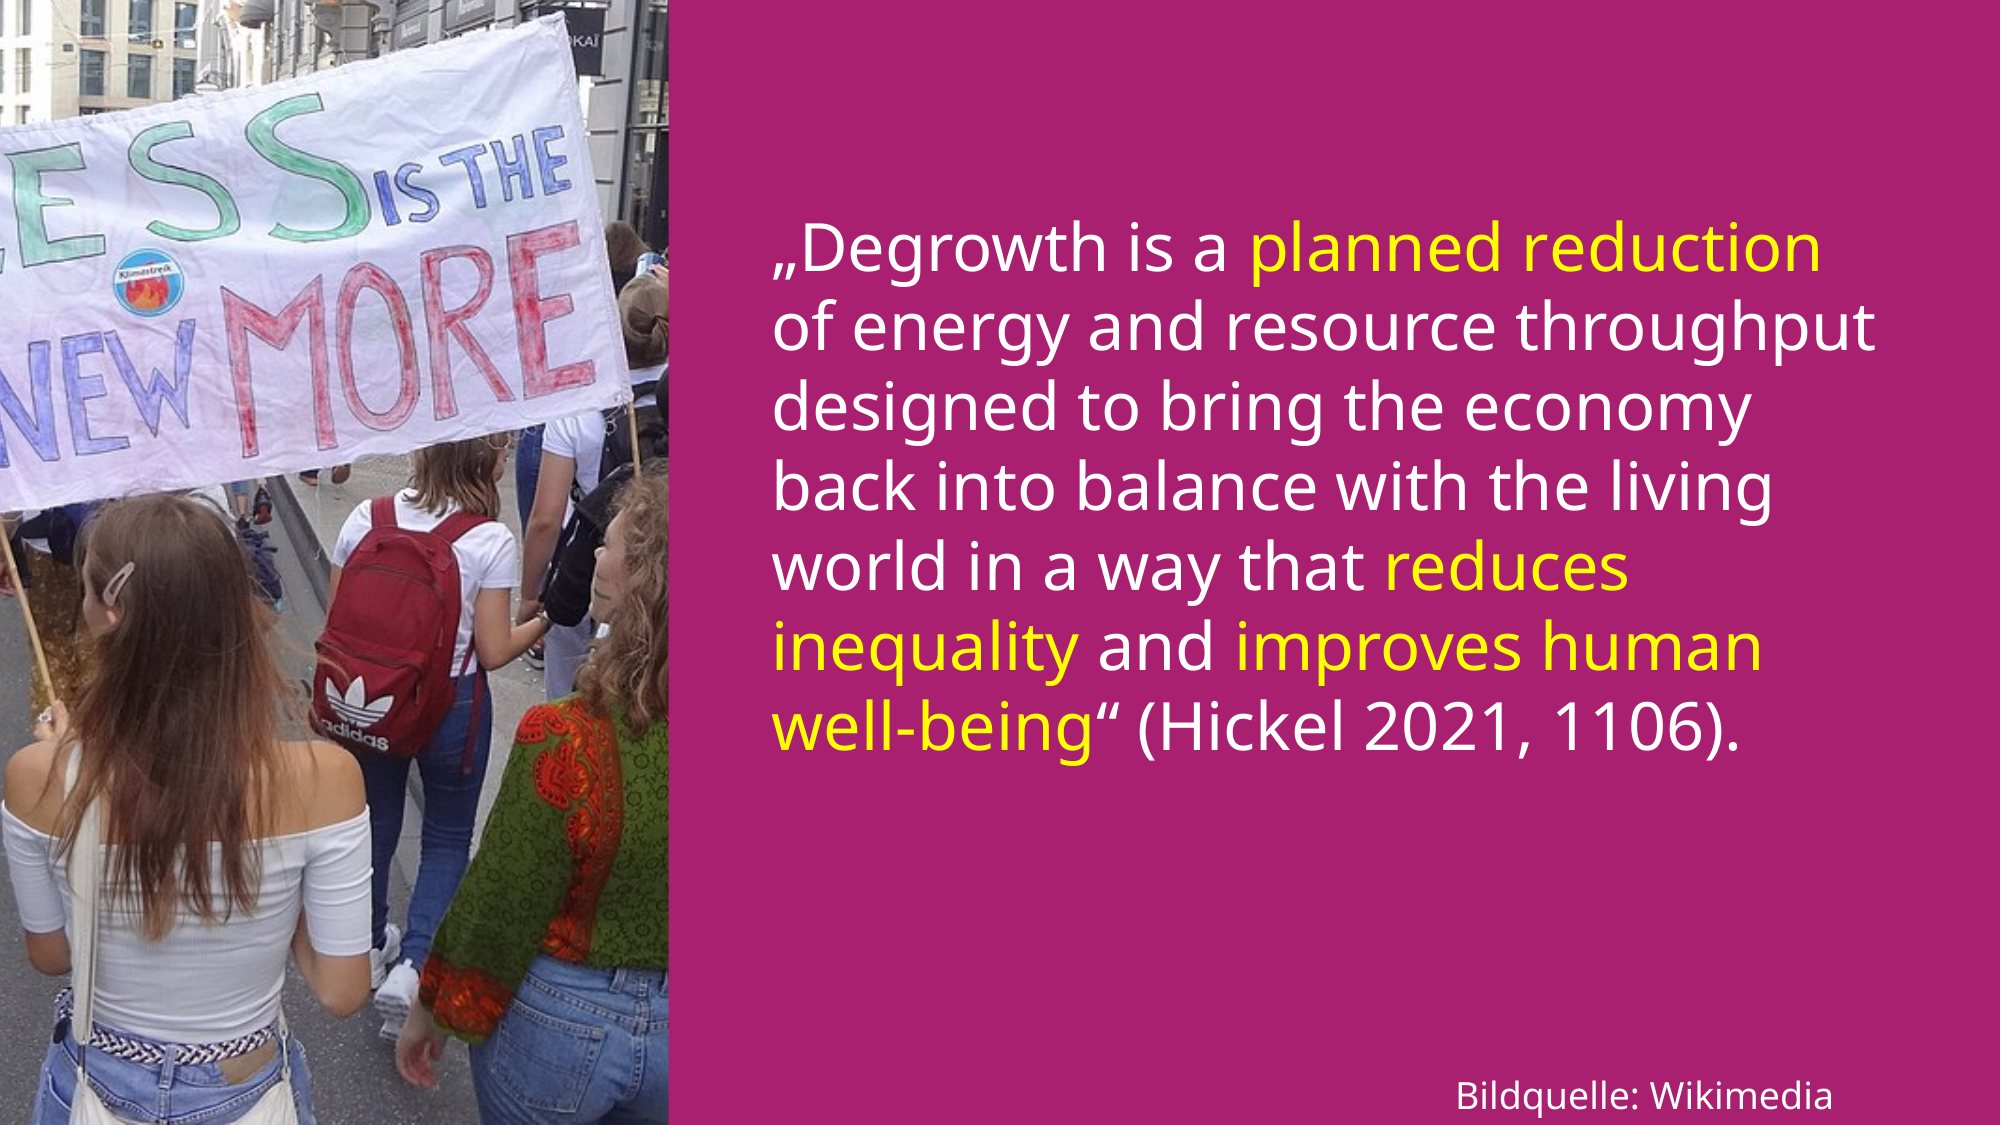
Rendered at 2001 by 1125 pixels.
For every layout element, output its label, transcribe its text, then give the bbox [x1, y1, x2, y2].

picture [0, 0, 669, 1125]
text_box „Degrowth is a planned reduction of energy and resource throughput designed to bring the economy back into balance with the living world in a way that reduces inequality and improves human well-being“ (Hickel 2021, 1106). [756, 196, 1910, 778]
text_box Bildquelle: Wikimedia Commons [1440, 1064, 2000, 1125]
